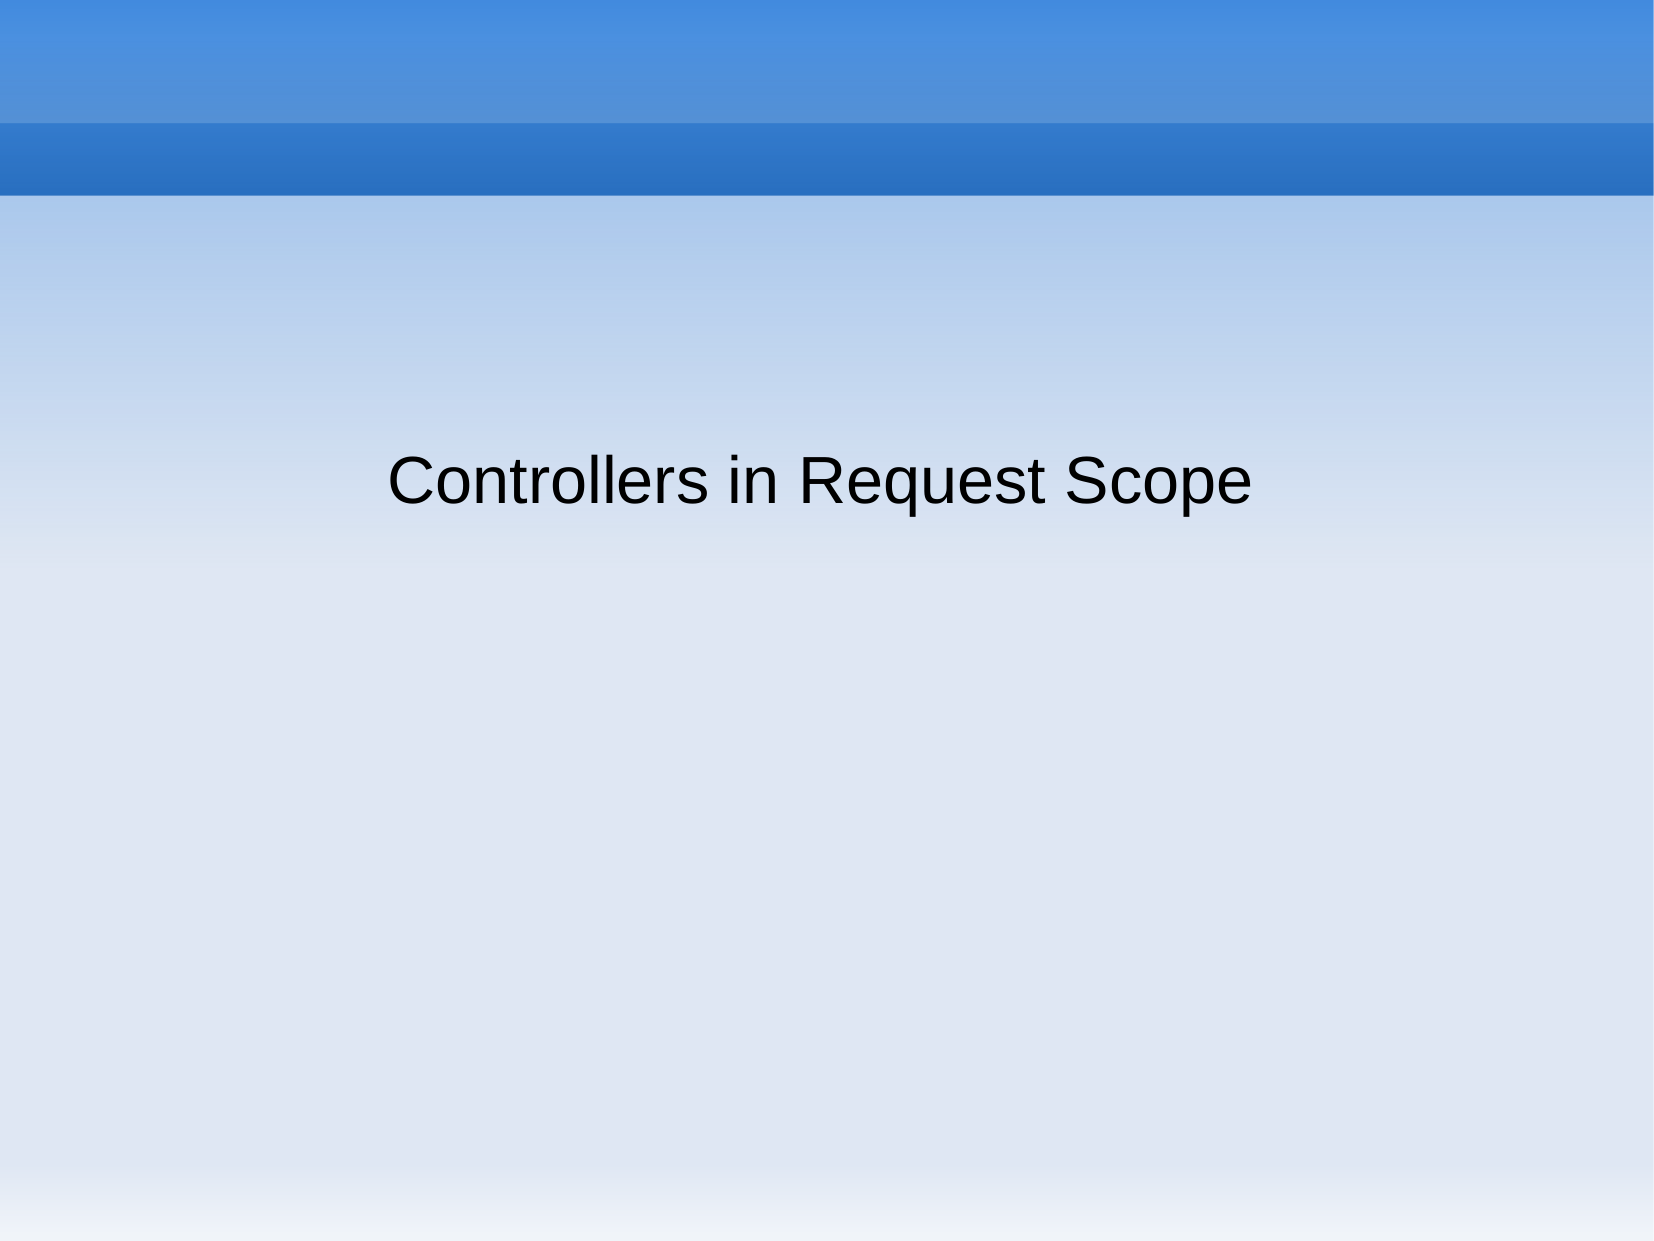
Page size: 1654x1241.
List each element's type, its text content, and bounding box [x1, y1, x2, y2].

picture [0, 0, 1654, 1241]
subtitle Controllers in Request Scope [76, 7, 1565, 1102]
